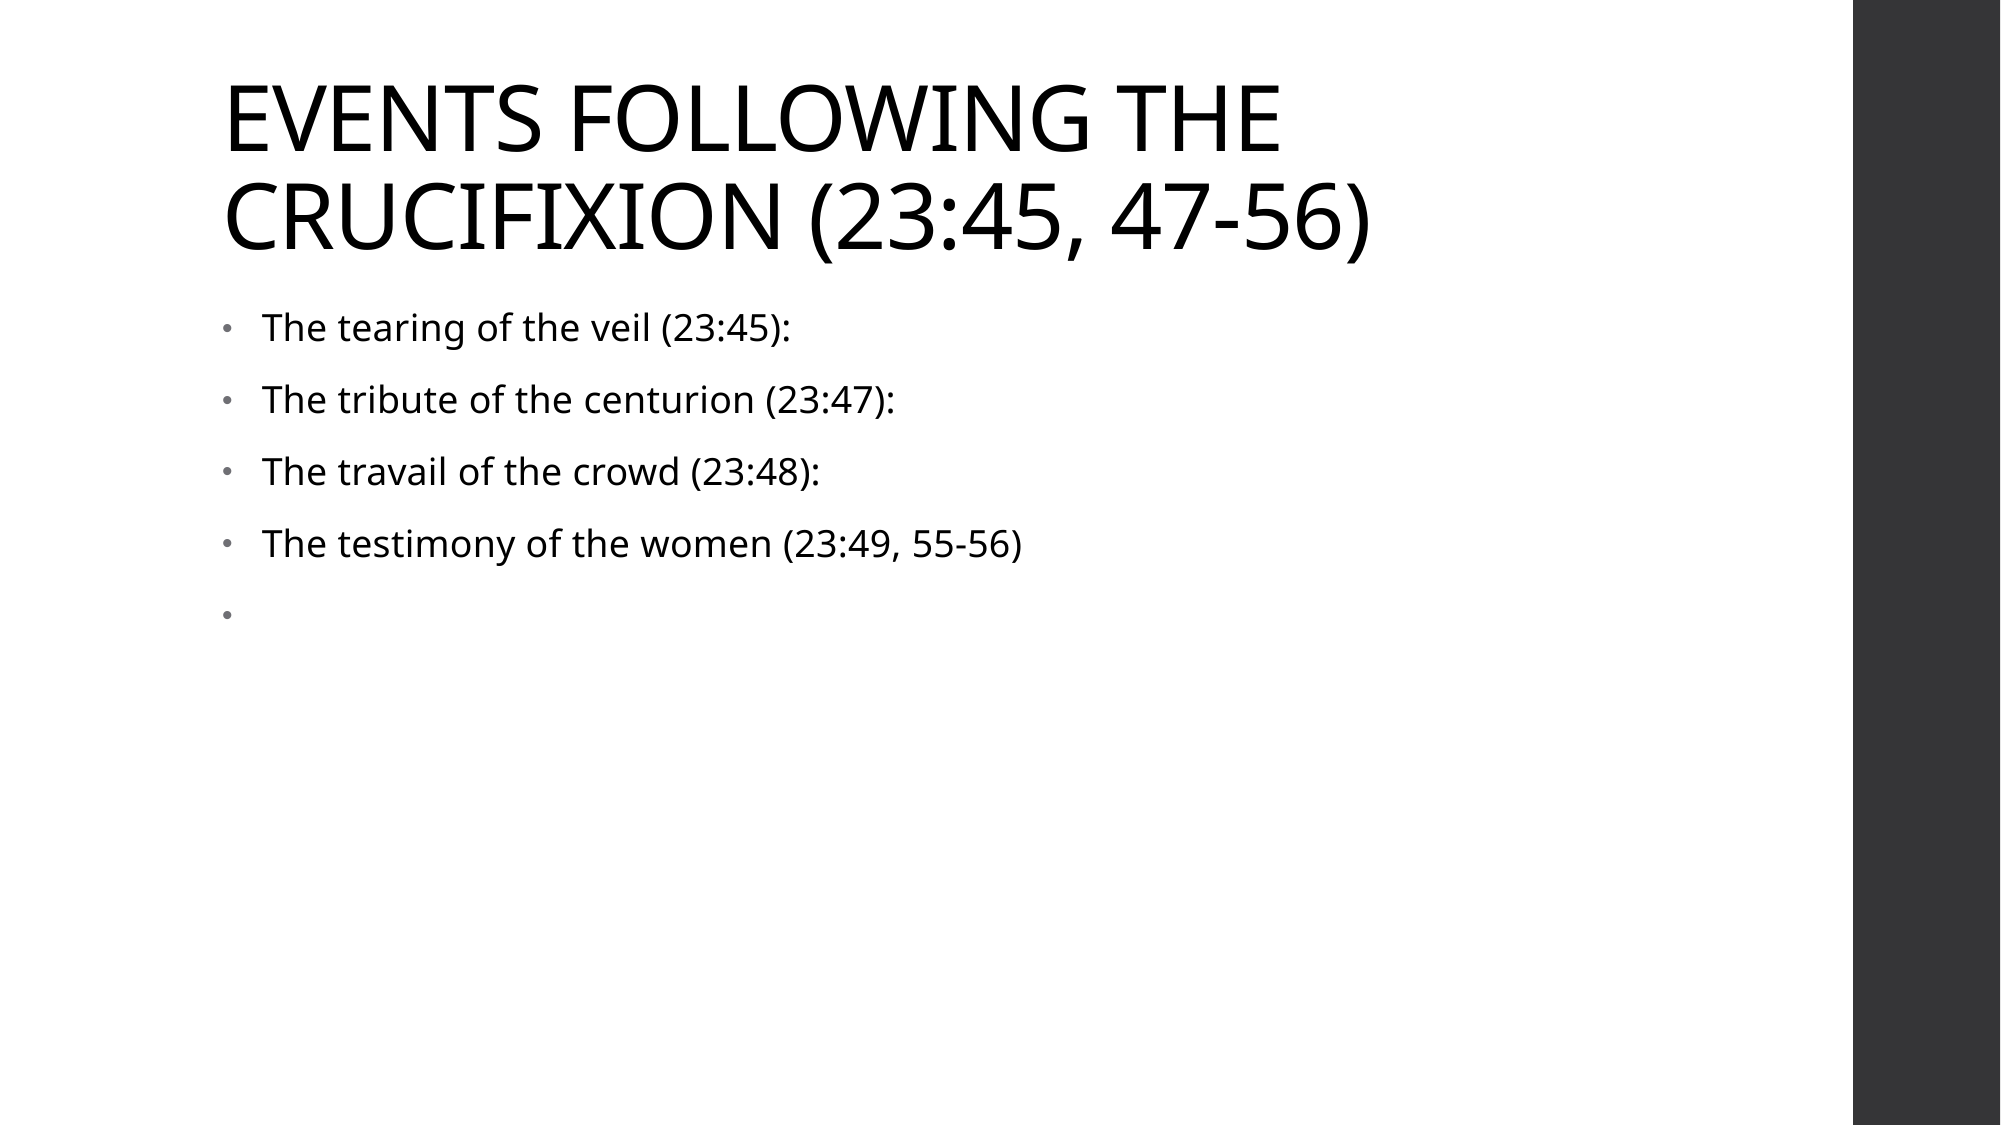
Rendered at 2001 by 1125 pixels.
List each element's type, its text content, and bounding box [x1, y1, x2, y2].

title EVENTS FOLLOWING THE CRUCIFIXION (23:45, 47-56) [206, 60, 1797, 278]
list The tearing of the veil (23:45): The tribute of the centurion (23:47): The travail of the crowd (23:48): The testimony of the women (23:49, 55-56) [206, 299, 1617, 1014]
